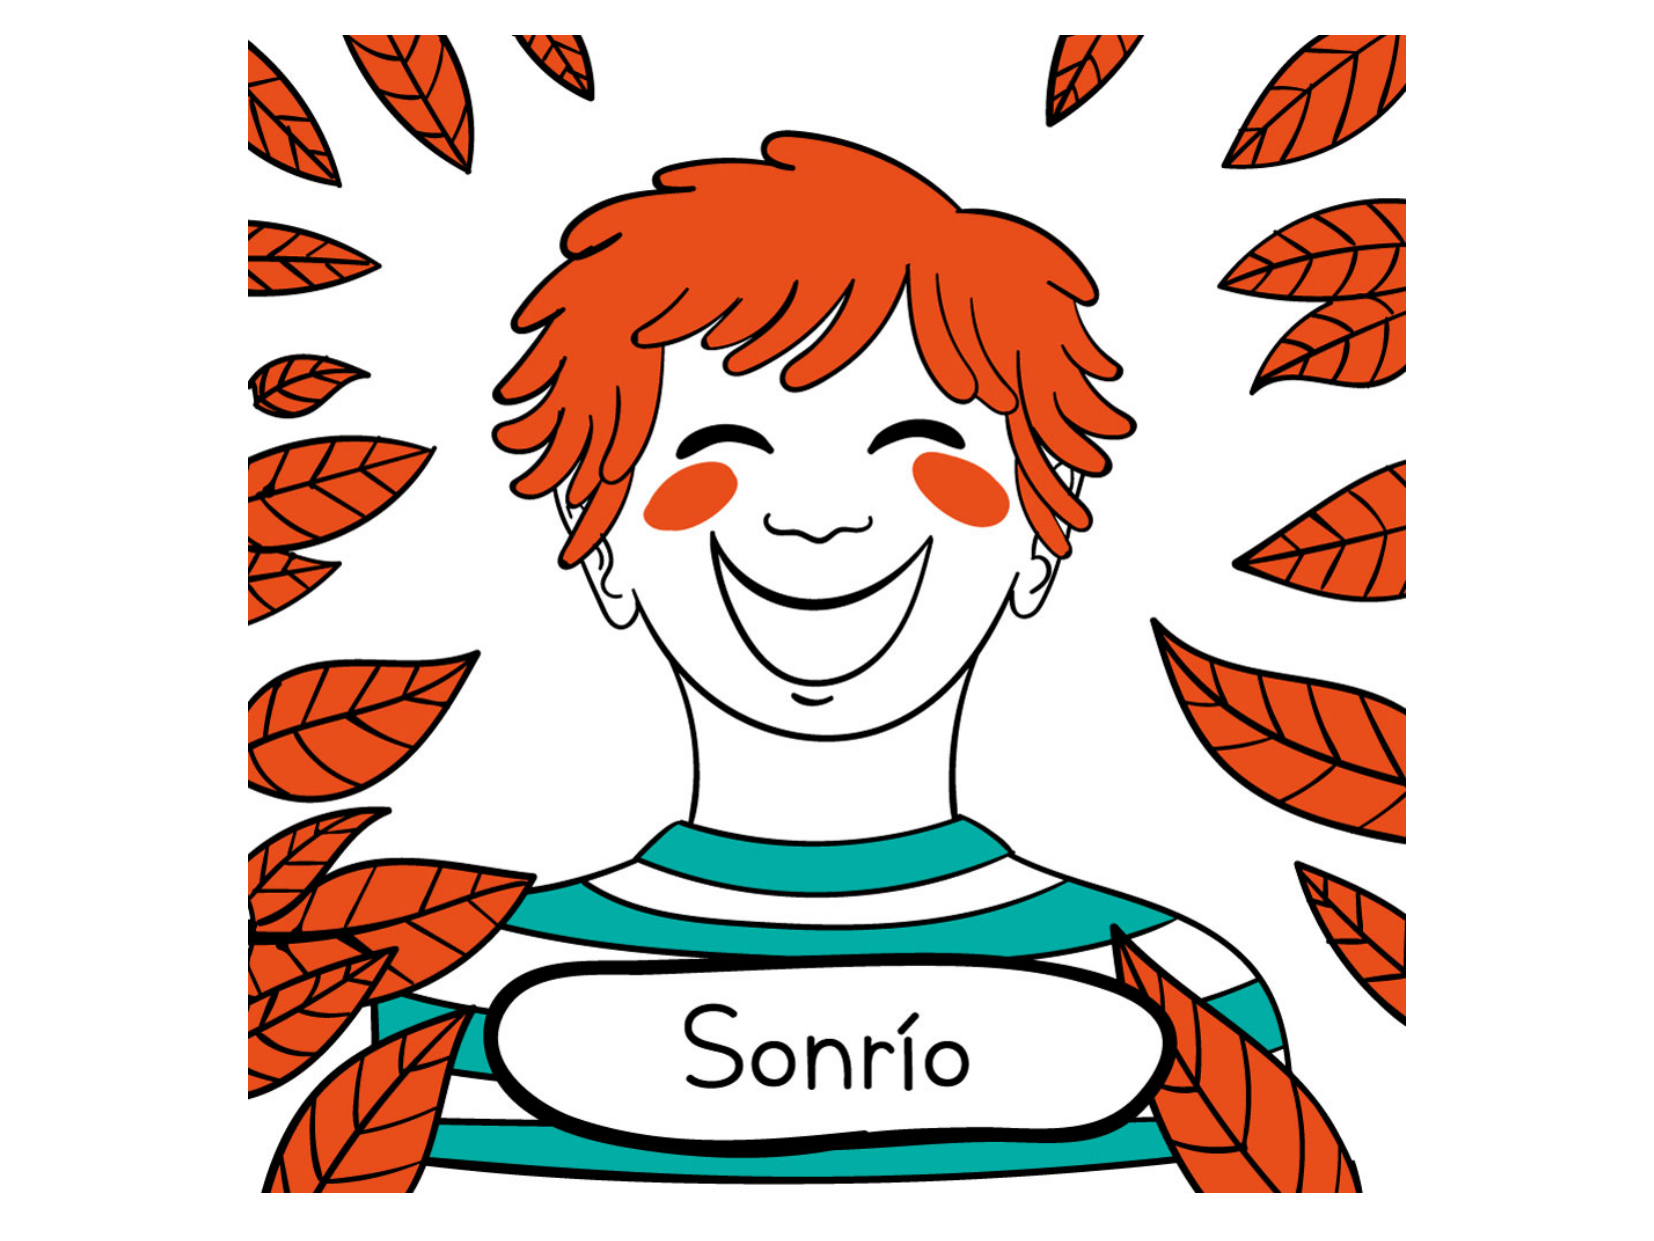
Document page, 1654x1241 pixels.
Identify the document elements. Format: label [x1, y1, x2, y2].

picture [248, 35, 1406, 1193]
